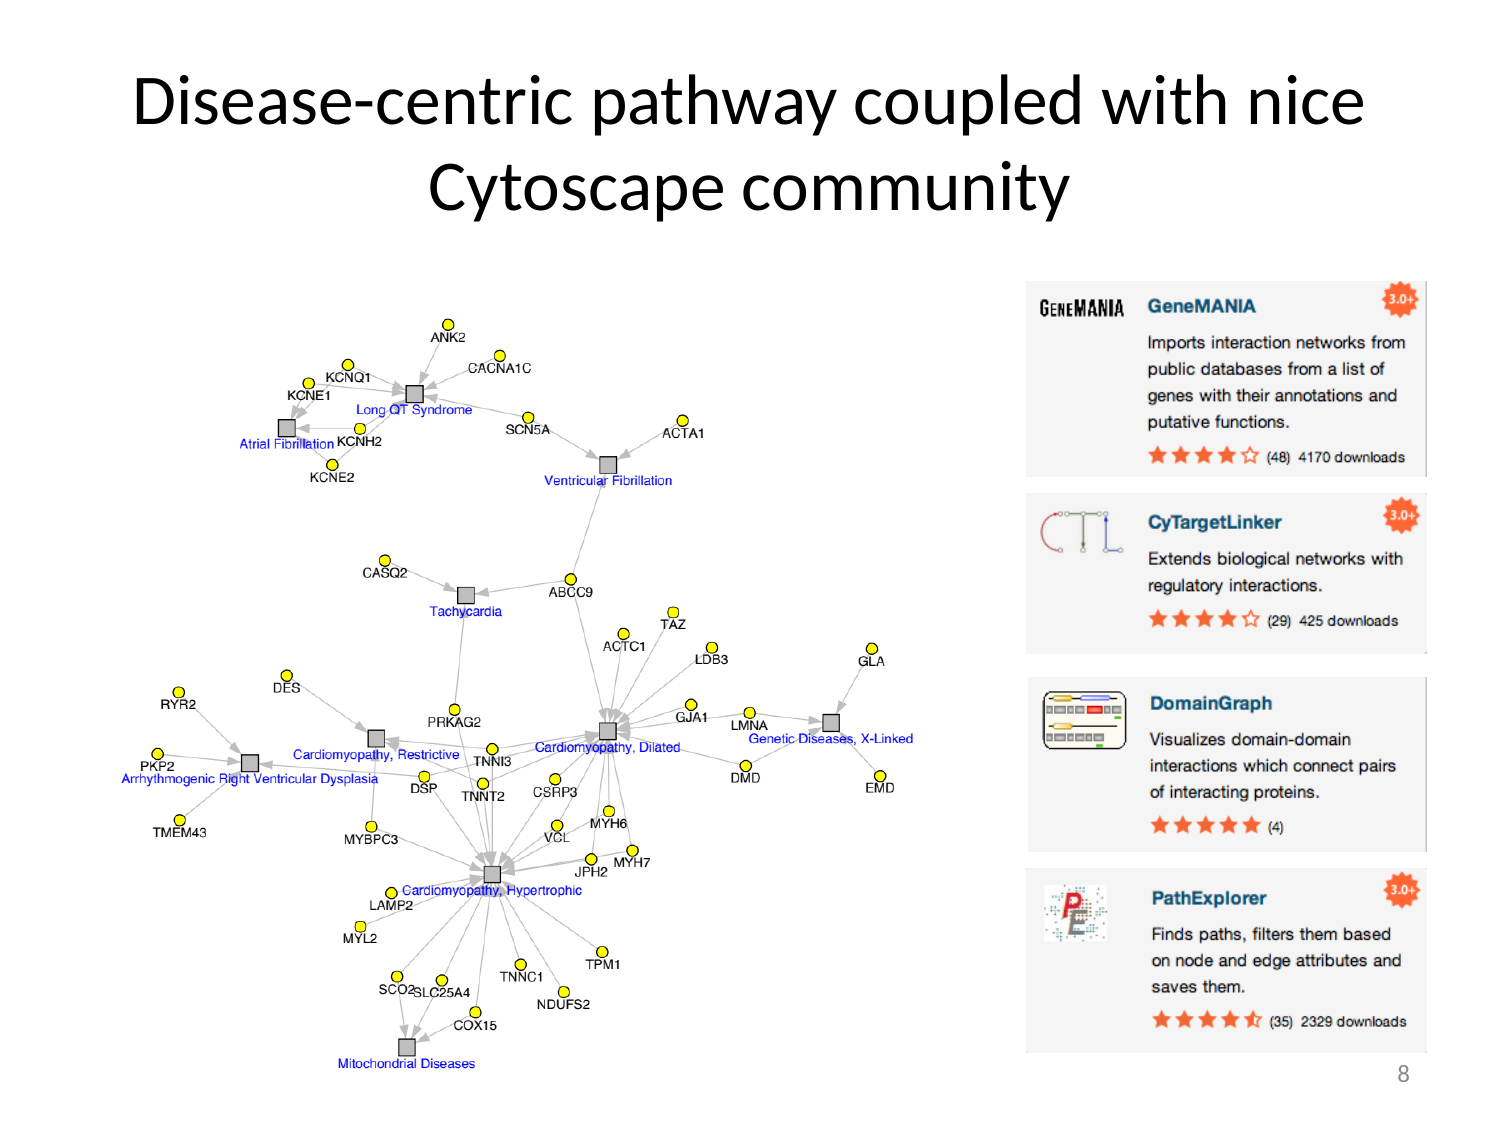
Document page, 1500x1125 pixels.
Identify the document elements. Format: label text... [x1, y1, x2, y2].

title Disease-centric pathway coupled with nice Cytoscape community [75, 45, 1425, 233]
slide_number <number> [1074, 1042, 1425, 1103]
picture [1028, 677, 1427, 852]
picture [1026, 281, 1427, 477]
picture [106, 279, 926, 1085]
picture [1026, 868, 1427, 1053]
picture [1026, 493, 1427, 654]
